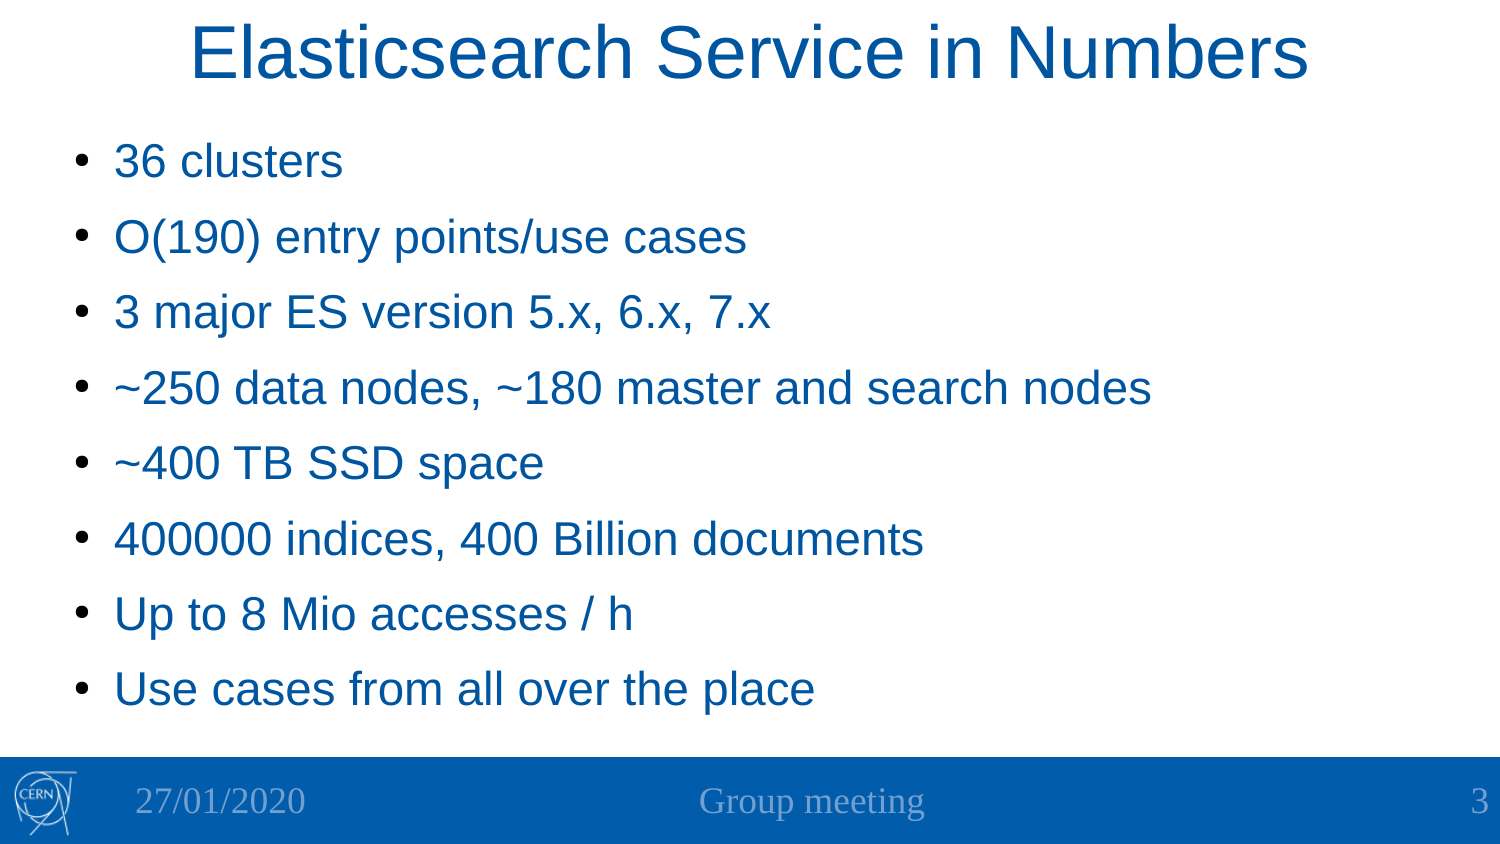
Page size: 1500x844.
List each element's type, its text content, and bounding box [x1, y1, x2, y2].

list 36 clusters O(190) entry points/use cases 3 major ES version 5.x, 6.x, 7.x ~250 data nodes, ~180 master and search nodes ~400 TB SSD space 400000 indices, 400 Billion documents Up to 8 Mio accesses / h Use cases from all over the place [60, 135, 1456, 721]
title Elasticsearch Service in Numbers [0, 0, 1500, 106]
